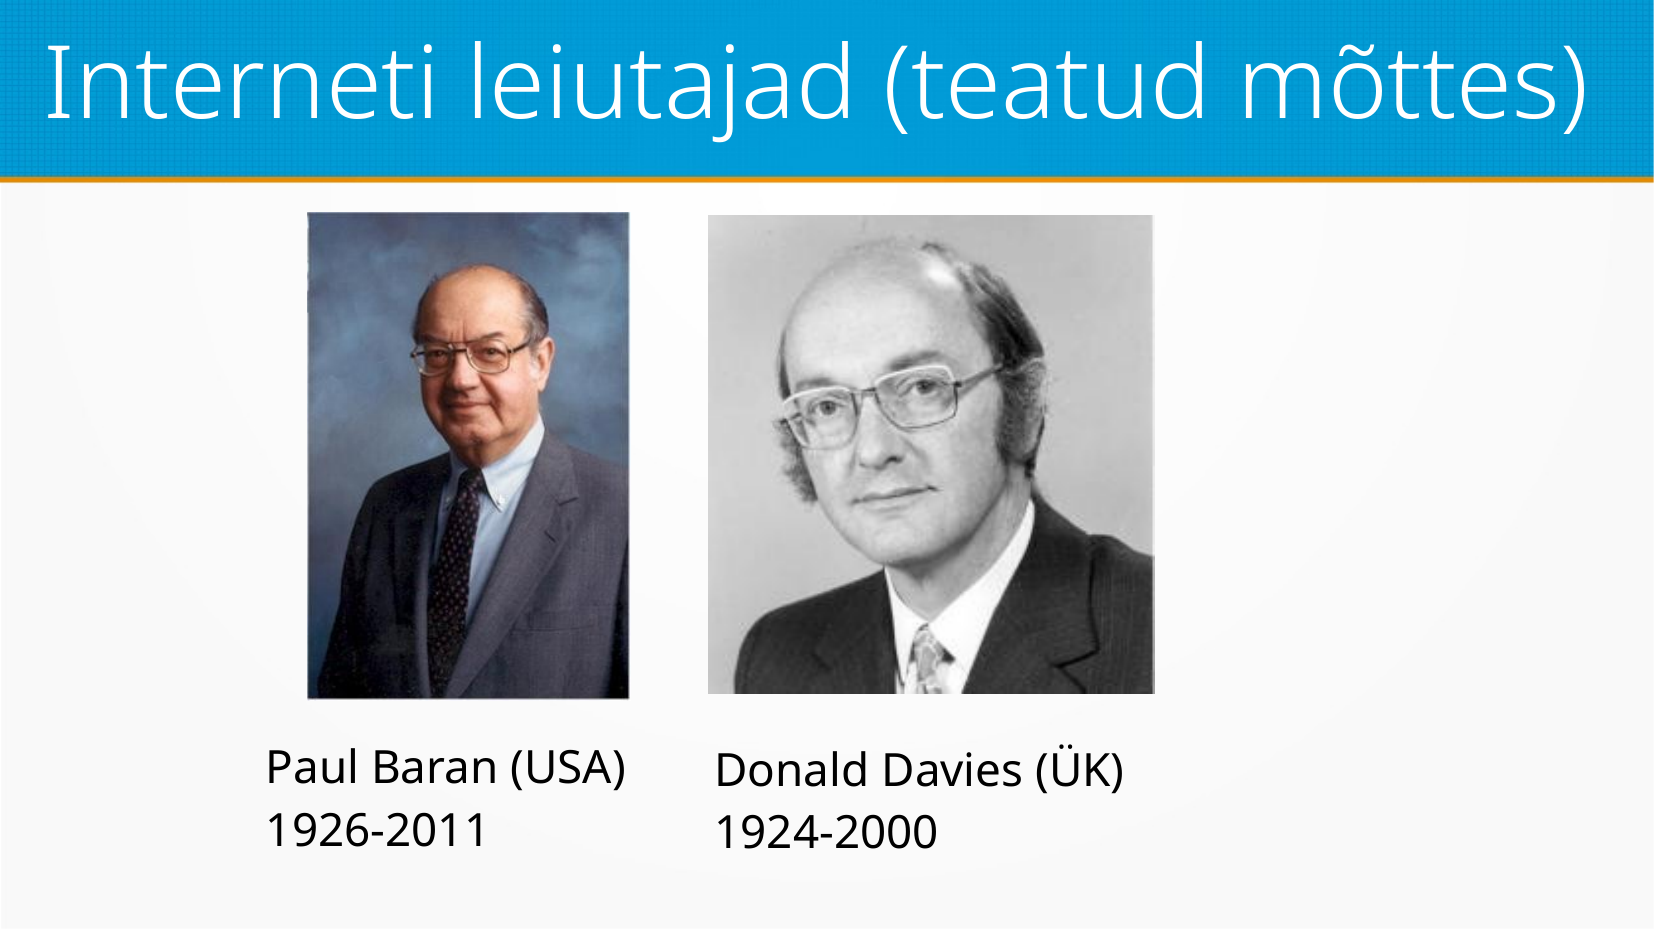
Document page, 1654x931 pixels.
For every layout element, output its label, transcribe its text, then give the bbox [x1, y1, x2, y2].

picture [0, 175, 1654, 931]
title Interneti leiutajad (teatud mõttes) [43, 0, 1619, 149]
text_box Paul Baran (USA) 1926-2011 [259, 711, 662, 884]
text_box Donald Davies (ÜK) 1924-2000 [708, 714, 1182, 886]
